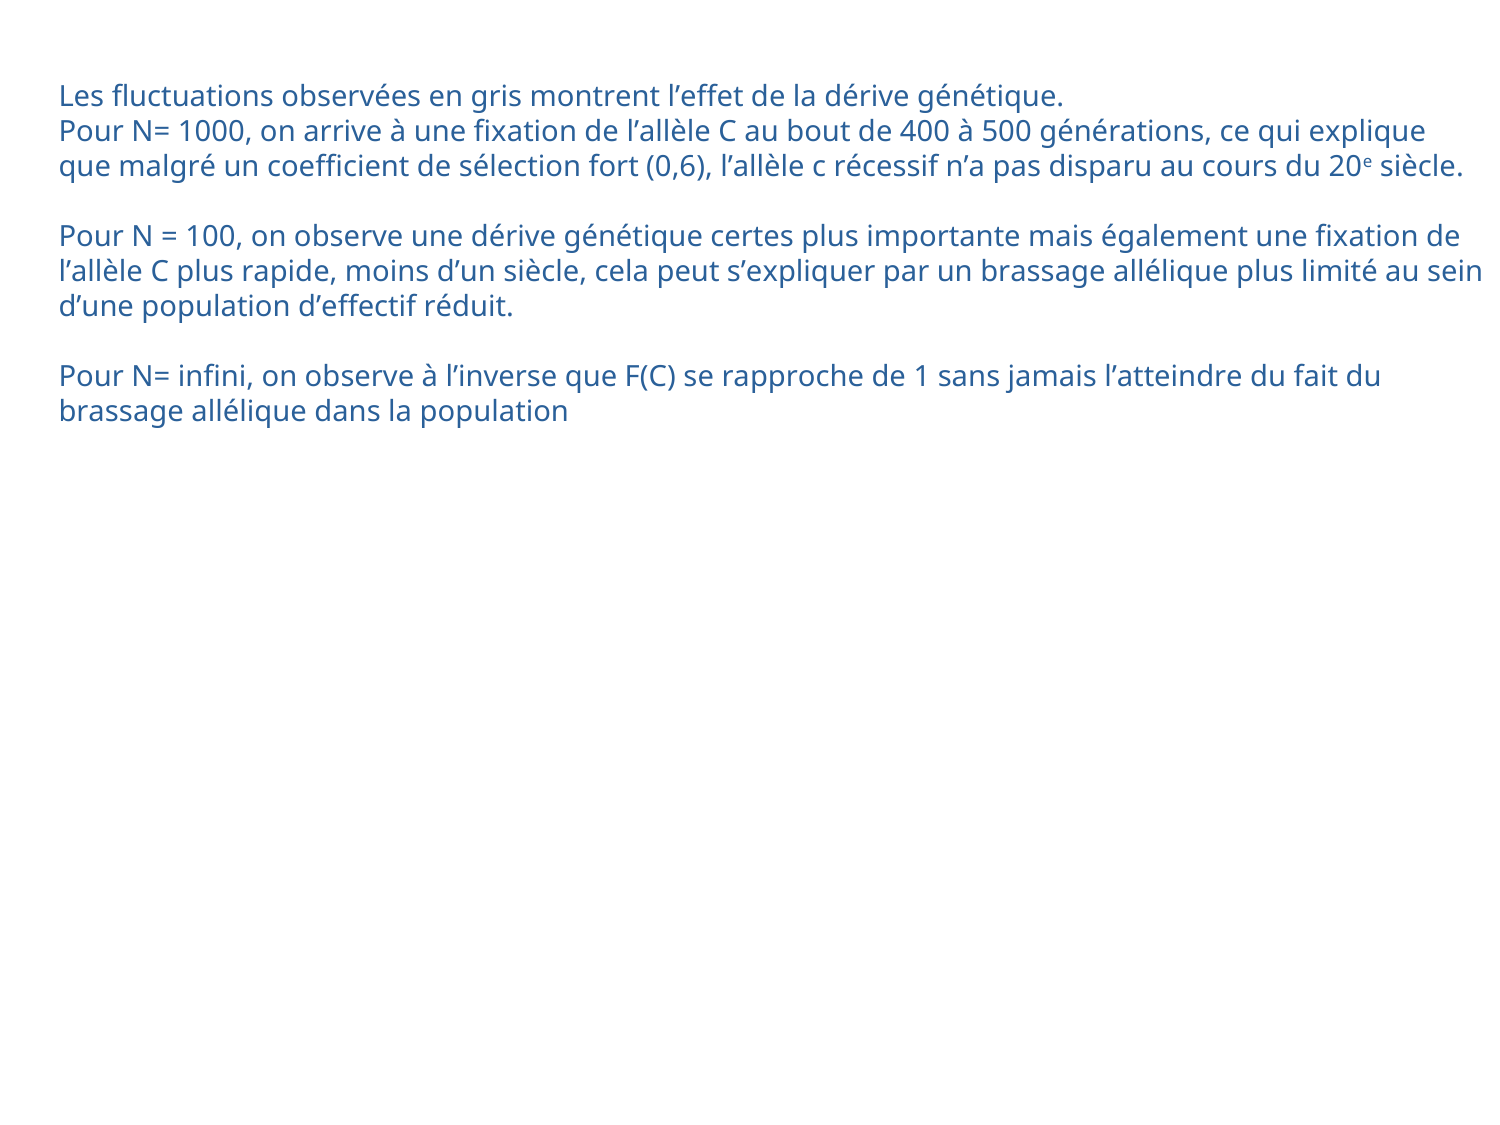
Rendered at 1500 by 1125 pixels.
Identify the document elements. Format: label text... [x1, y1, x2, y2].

text_box Les fluctuations observées en gris montrent l’effet de la dérive génétique. Pour N= 1000, on arrive à une fixation de l’allèle C au bout de 400 à 500 générations, ce qui explique que malgré un coefficient de sélection fort (0,6), l’allèle c récessif n’a pas disparu au cours du 20e siècle. Pour N = 100, on observe une dérive génétique certes plus importante mais également une fixation de l’allèle C plus rapide, moins d’un siècle, cela peut s’expliquer par un brassage allélique plus limité au sein d’une population d’effectif réduit. Pour N= infini, on observe à l’inverse que F(C) se rapproche de 1 sans jamais l’atteindre du fait du brassage allélique dans la population [43, 70, 1497, 436]
